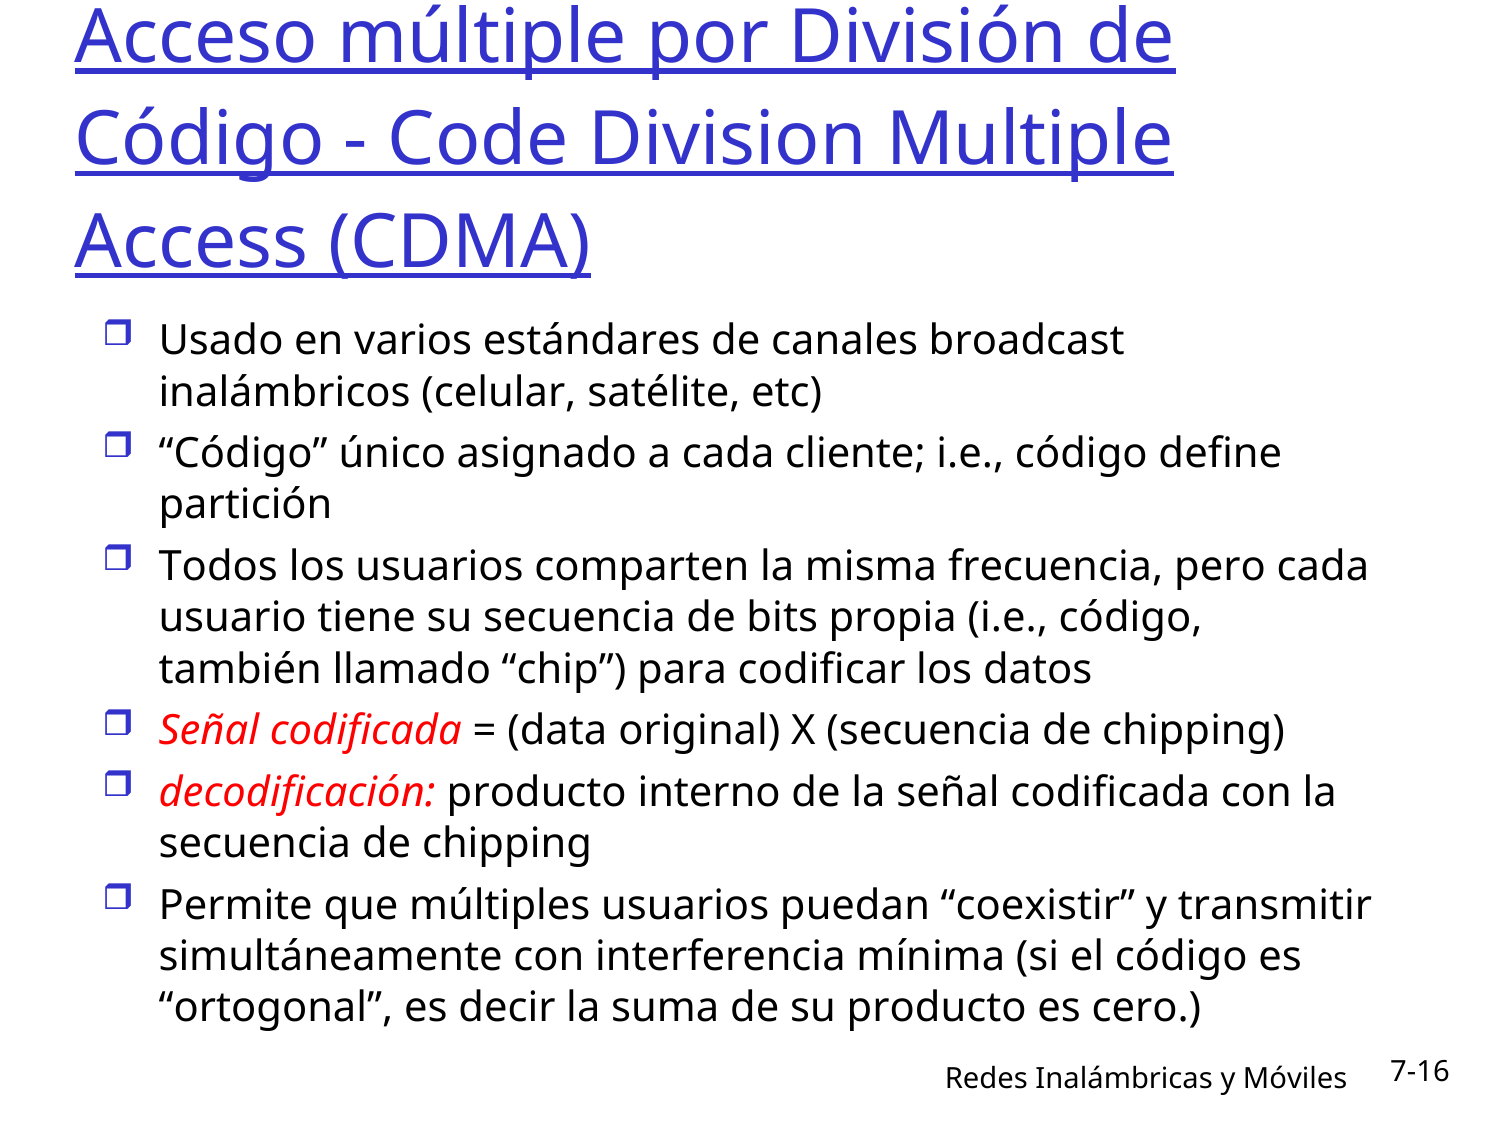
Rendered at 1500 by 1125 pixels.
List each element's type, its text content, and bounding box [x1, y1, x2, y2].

list Usado en varios estándares de canales broadcast inalámbricos (celular, satélite, etc) “Código” único asignado a cada cliente; i.e., código define partición Todos los usuarios comparten la misma frecuencia, pero cada usuario tiene su secuencia de bits propia (i.e., código, también llamado “chip”) para codificar los datos Señal codificada = (data original) X (secuencia de chipping) decodificación: producto interno de la señal codificada con la secuencia de chipping Permite que múltiples usuarios puedan “coexistir” y transmitir simultáneamente con interferencia mínima (si el código es “ortogonal”, es decir la suma de su producto es cero.) [87, 306, 1389, 1095]
title Acceso múltiple por División de Código - Code Division Multiple Access (CDMA) [59, 0, 1432, 275]
